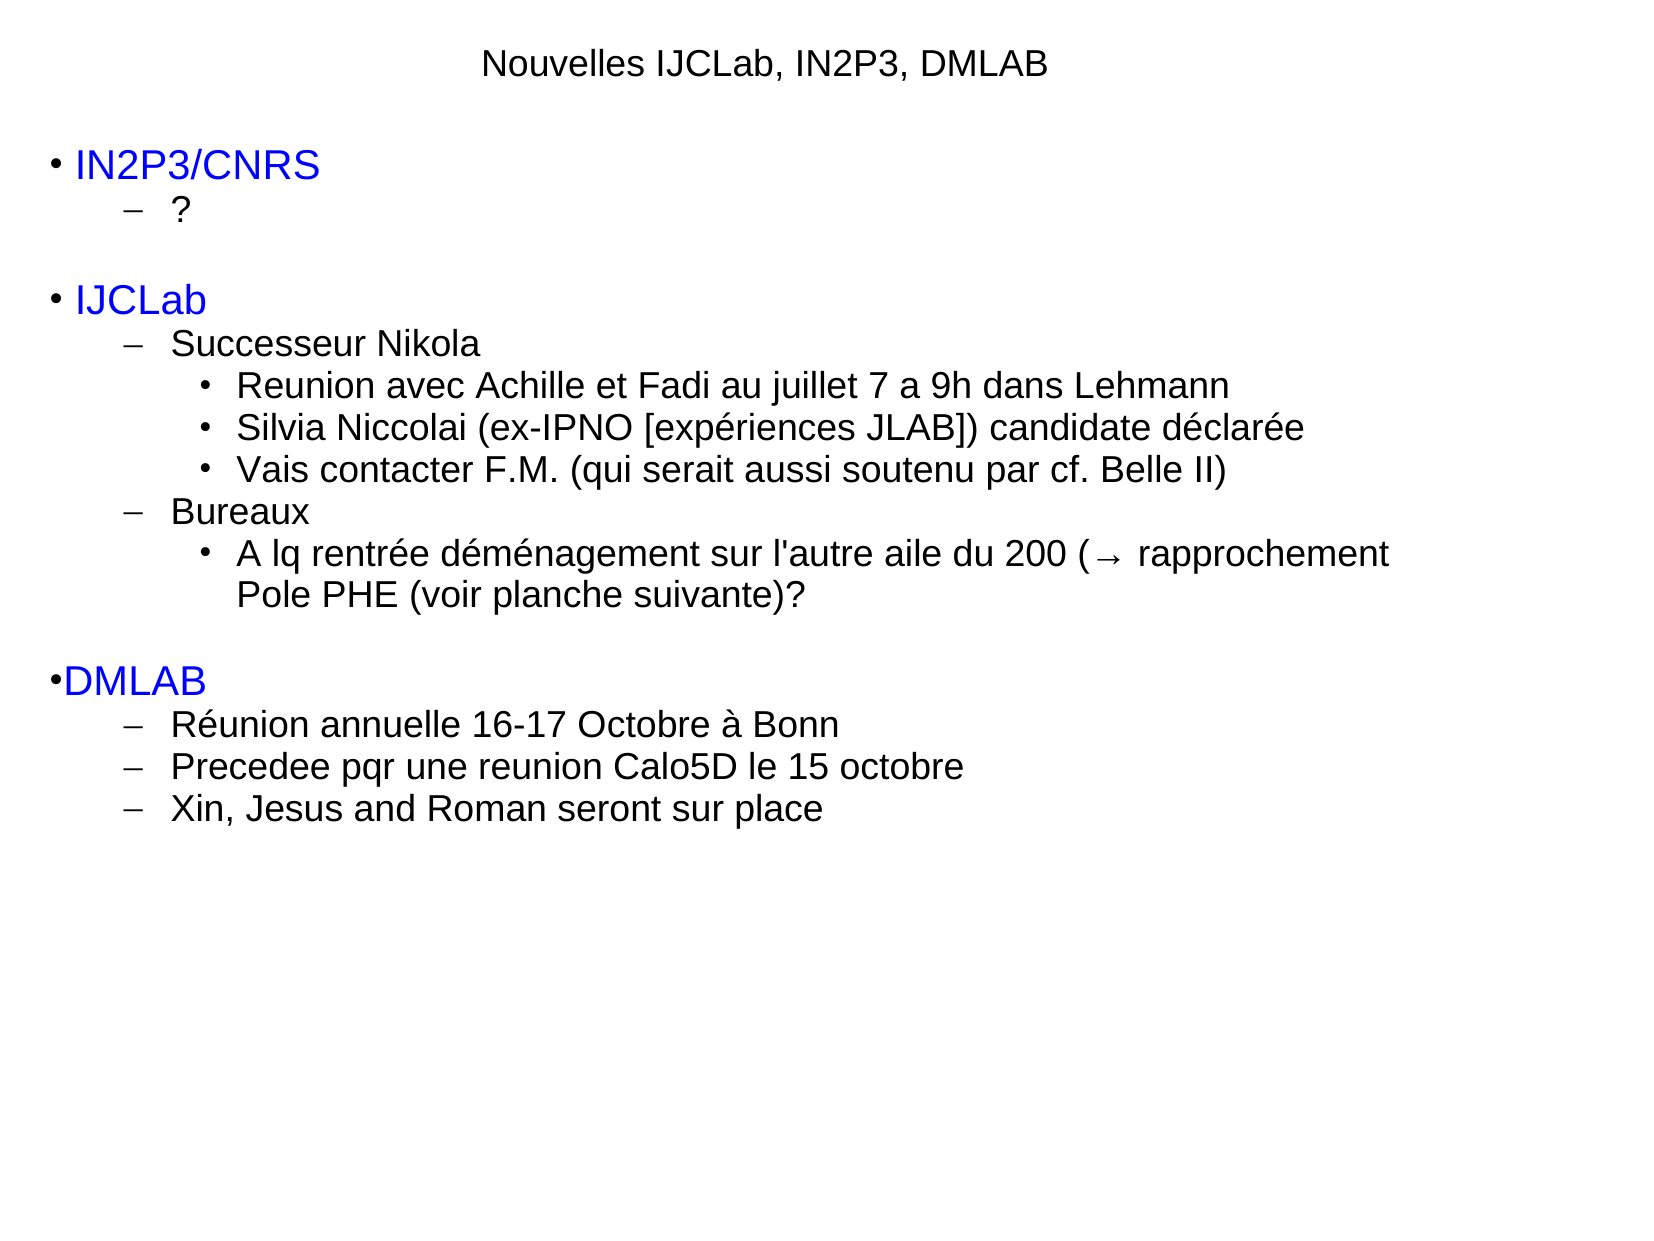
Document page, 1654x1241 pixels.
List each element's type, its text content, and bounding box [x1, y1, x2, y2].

text_box Nouvelles IJCLab, IN2P3, DMLAB [466, 35, 982, 92]
text_box IN2P3/CNRS ? IJCLab Successeur Nikola Reunion avec Achille et Fadi au juillet 7 a 9h dans Lehmann Silvia Niccolai (ex-IPNO [expériences JLAB]) candidate déclarée Vais contacter F.M. (qui serait aussi soutenu par cf. Belle II) Bureaux A lq rentrée déménagement sur l'autre aile du 200 (→ rapprochement Pole PHE (voir planche suivante)? DMLAB Réunion annuelle 16-17 Octobre à Bonn Precedee pqr une reunion Calo5D le 15 octobre Xin, Jesus and Roman seront sur place [34, 134, 1606, 885]
